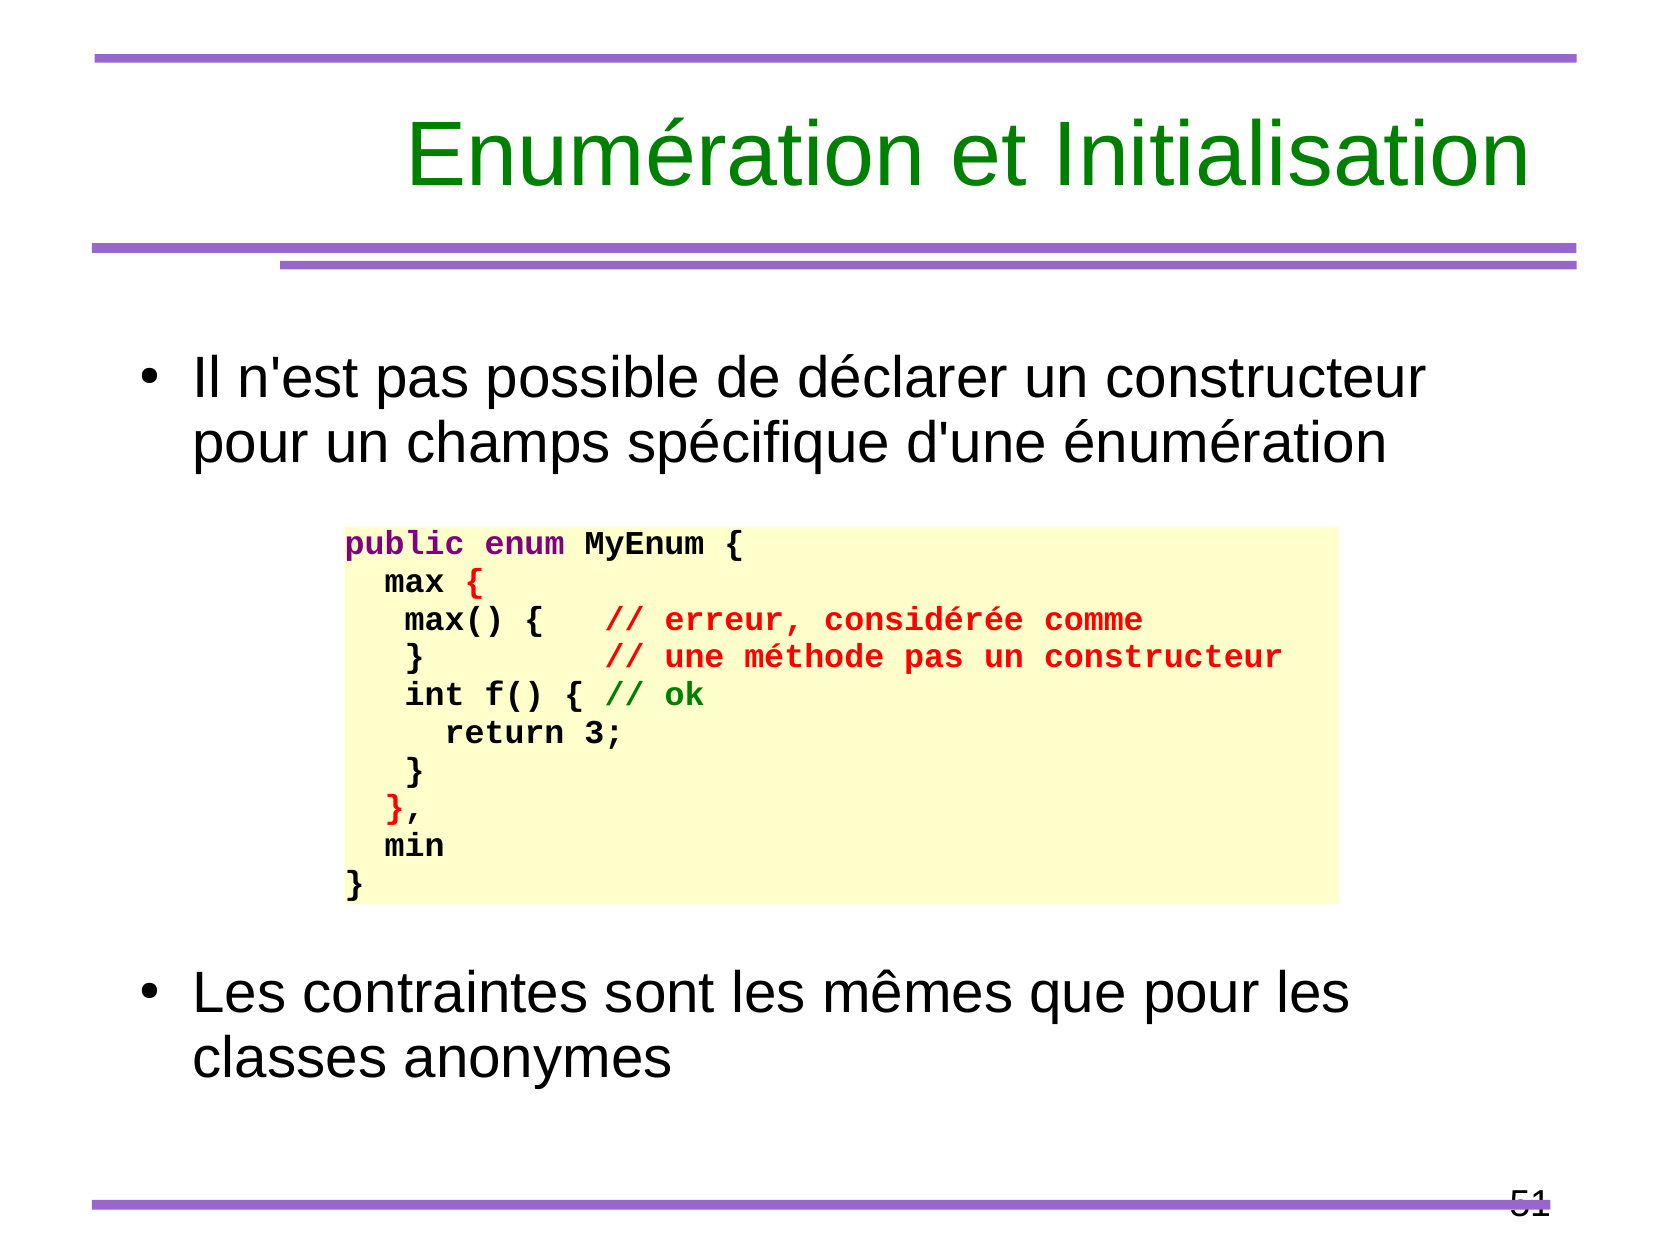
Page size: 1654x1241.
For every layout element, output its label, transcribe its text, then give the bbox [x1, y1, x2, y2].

title Enumération et Initialisation [121, 49, 1534, 257]
list Il n'est pas possible de déclarer un constructeur pour un champs spécifique d'une énumération Les contraintes sont les mêmes que pour les classes anonymes [121, 344, 1534, 1127]
text_box public enum MyEnum { max { max() { // erreur, considérée comme } // une méthode pas un constructeur int f() { // ok return 3; } }, min } [344, 526, 1339, 905]
